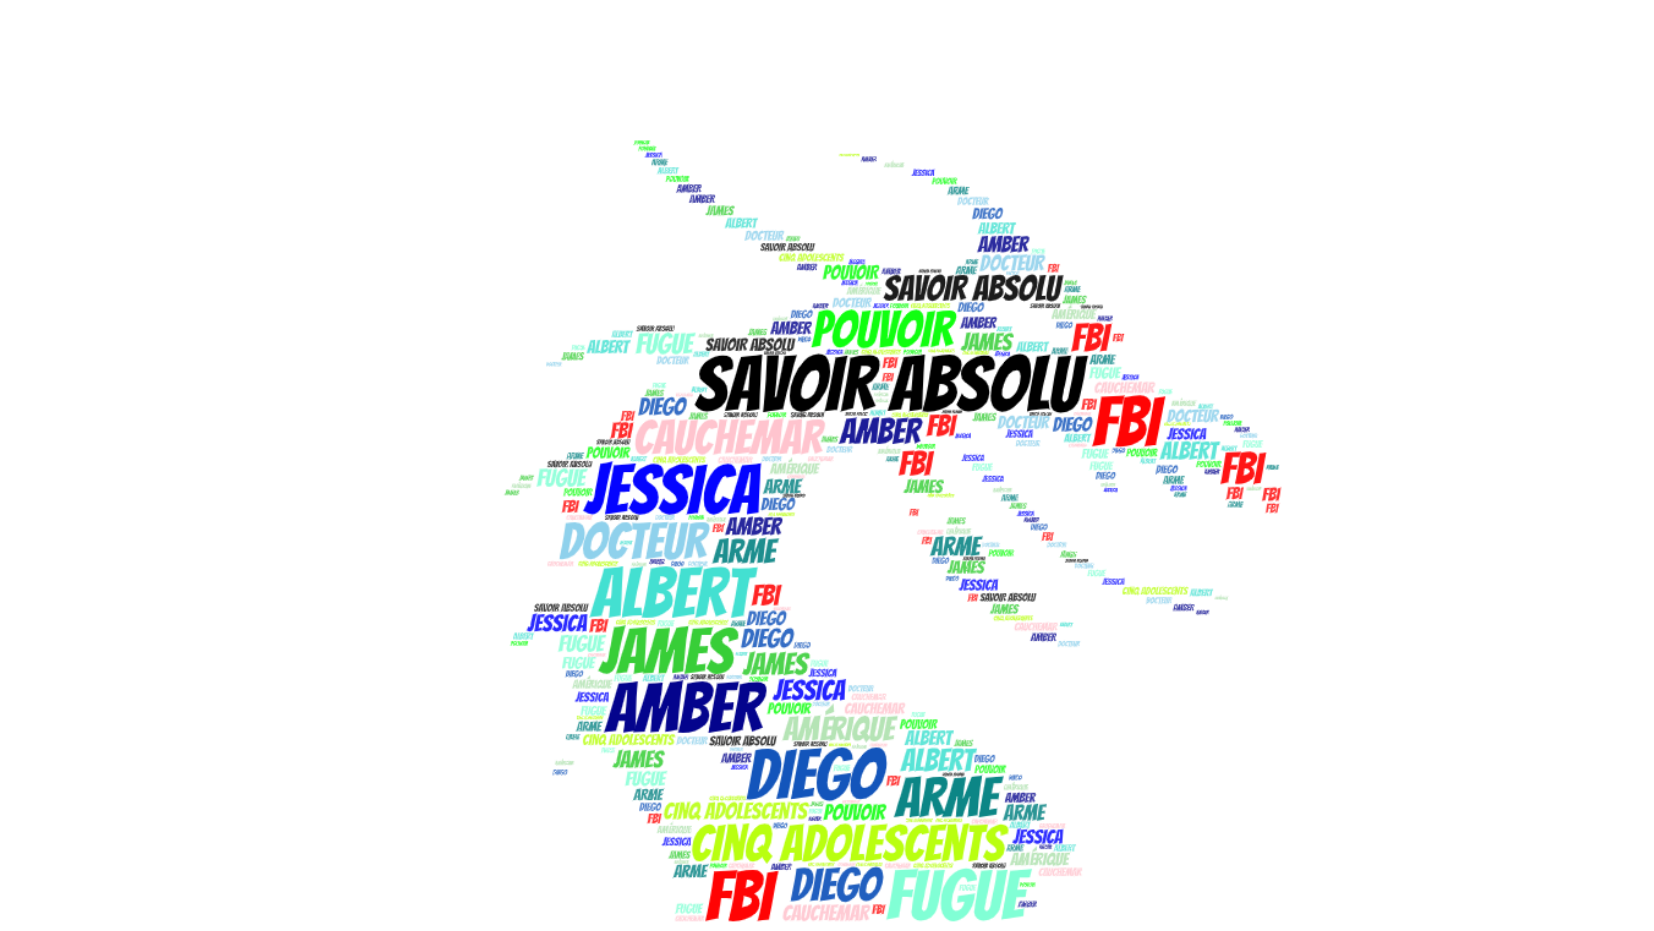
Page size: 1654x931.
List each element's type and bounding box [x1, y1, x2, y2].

picture [460, 67, 1300, 925]
